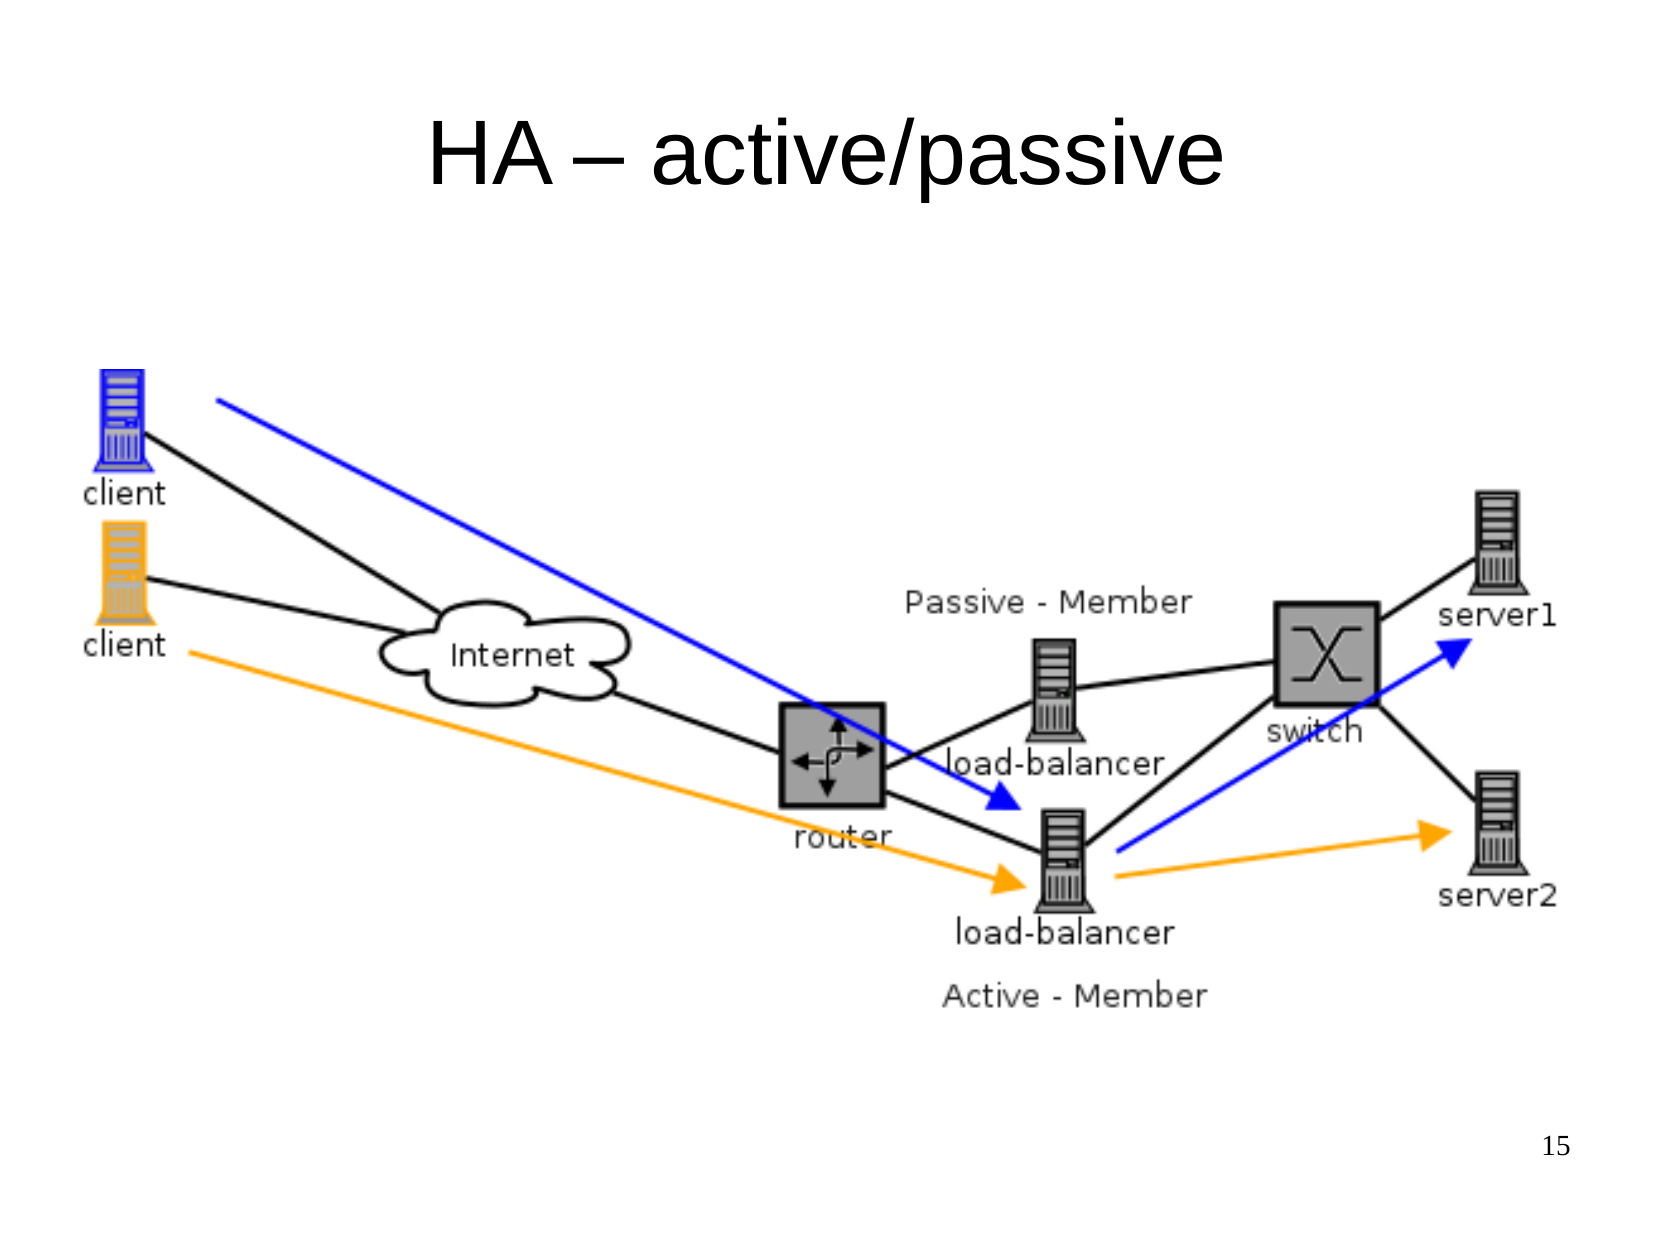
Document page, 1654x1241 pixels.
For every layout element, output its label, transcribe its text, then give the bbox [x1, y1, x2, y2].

title HA – active/passive [82, 49, 1571, 257]
picture [75, 369, 1564, 1013]
